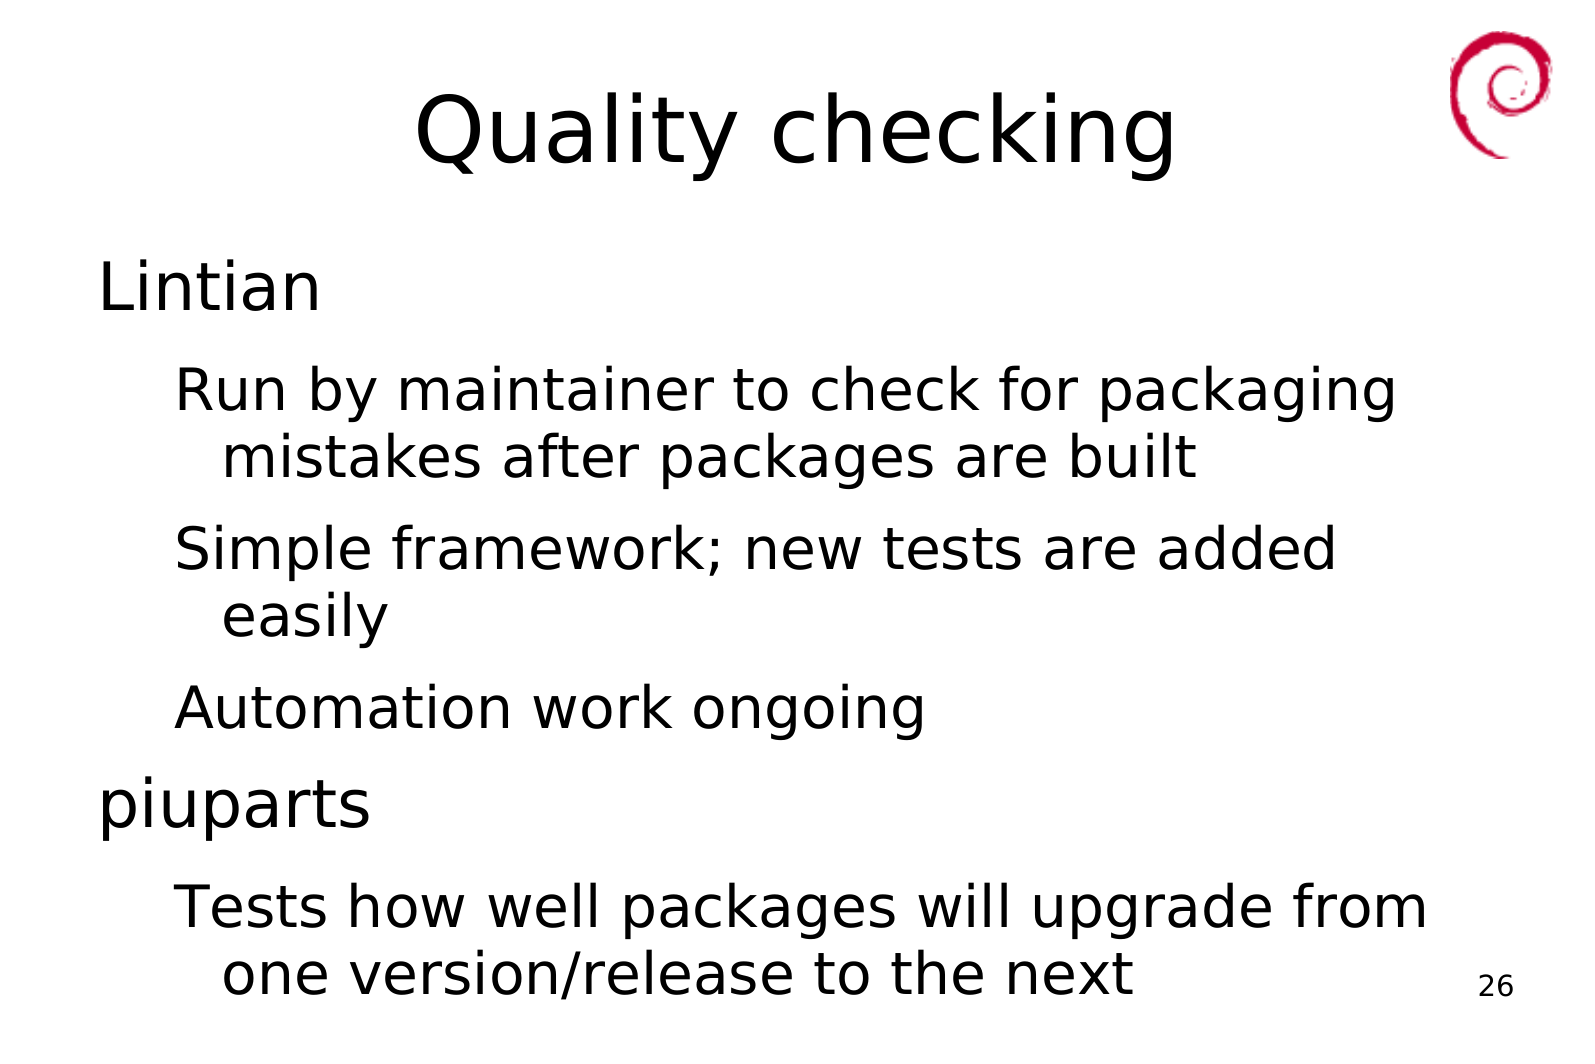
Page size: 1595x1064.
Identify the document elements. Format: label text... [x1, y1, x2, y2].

picture [1450, 31, 1555, 159]
title Quality checking [79, 42, 1515, 221]
list Lintian Run by maintainer to check for packaging mistakes after packages are built Simple framework; new tests are added easily Automation work ongoing piuparts Tests how well packages will upgrade from one version/release to the next [79, 248, 1515, 1009]
